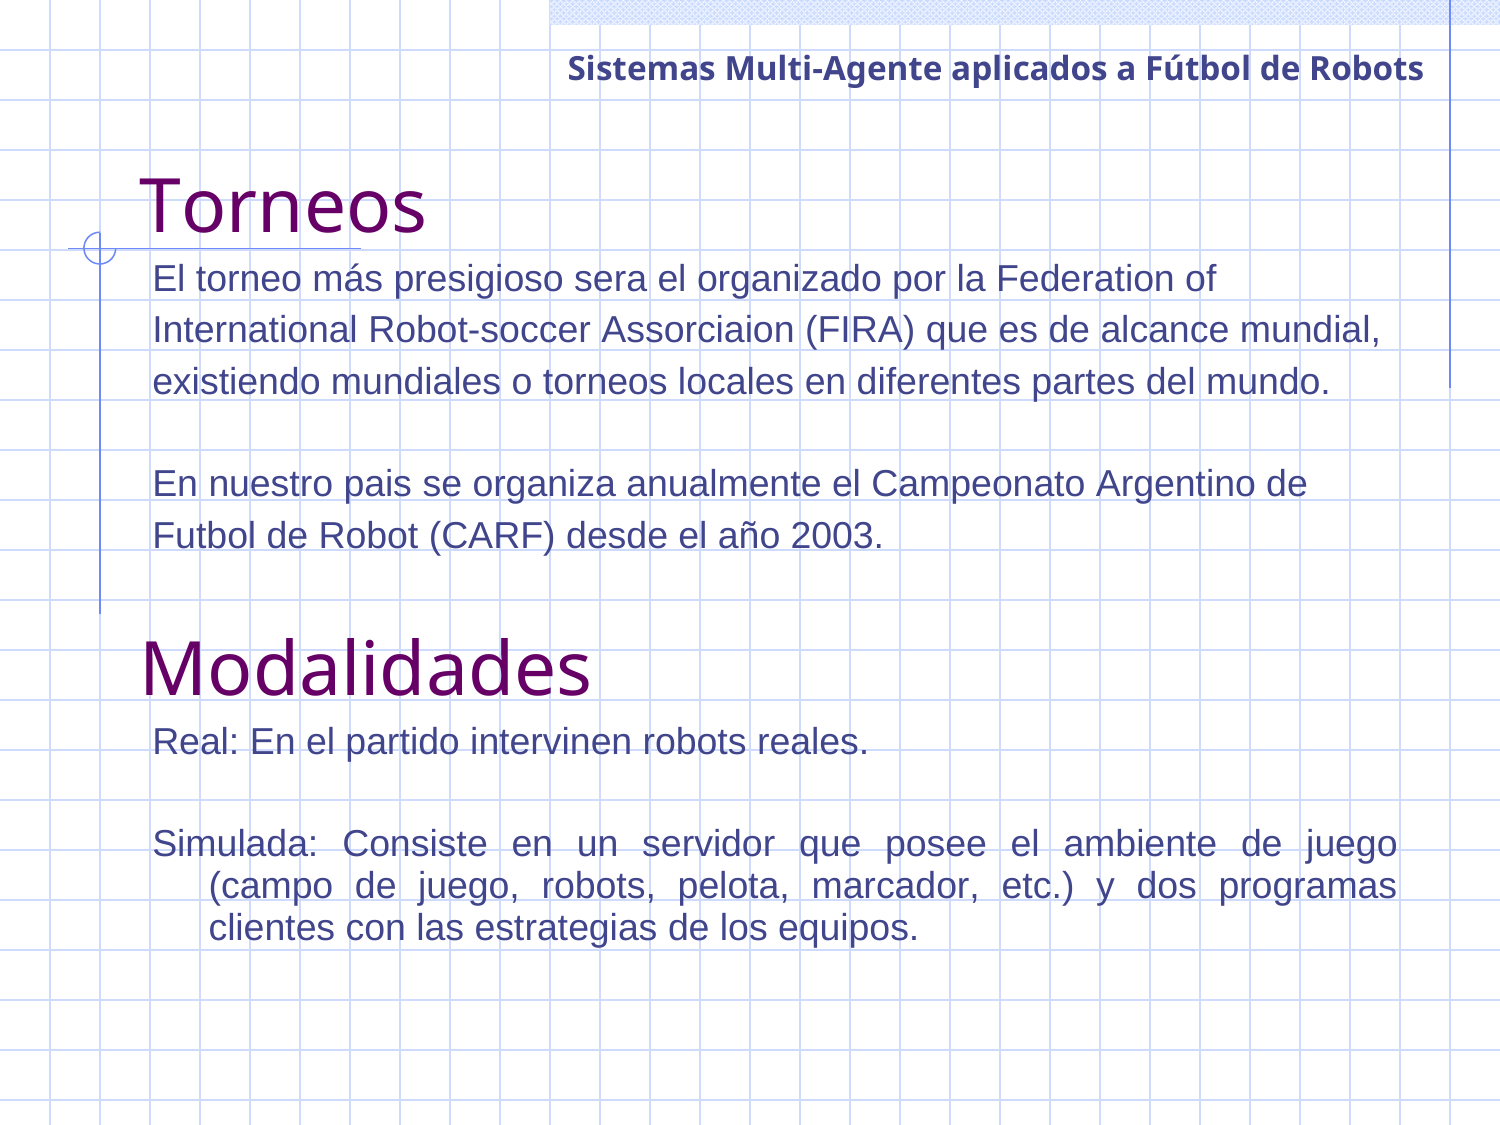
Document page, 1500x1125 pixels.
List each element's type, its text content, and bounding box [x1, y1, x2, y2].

text_box El torneo más presigioso sera el organizado por la Federation of International Robot-soccer Assorciaion (FIRA) que es de alcance mundial, existiendo mundiales o torneos locales en diferentes partes del mundo. En nuestro pais se organiza anualmente el Campeonato Argentino de Futbol de Robot (CARF) desde el año 2003. [137, 249, 1413, 600]
text_box Sistemas Multi-Agente aplicados a Fútbol de Robots [450, 37, 1441, 99]
text_box Real: En el partido intervinen robots reales. Simulada: Consiste en un servidor que posee el ambiente de juego (campo de juego, robots, pelota, marcador, etc.) y dos programas clientes con las estrategias de los equipos. [137, 712, 1413, 1063]
picture [549, 0, 1449, 25]
title Modalidades [125, 599, 1026, 725]
picture [1451, 0, 1500, 25]
text_box Torneos [125, 137, 1026, 263]
